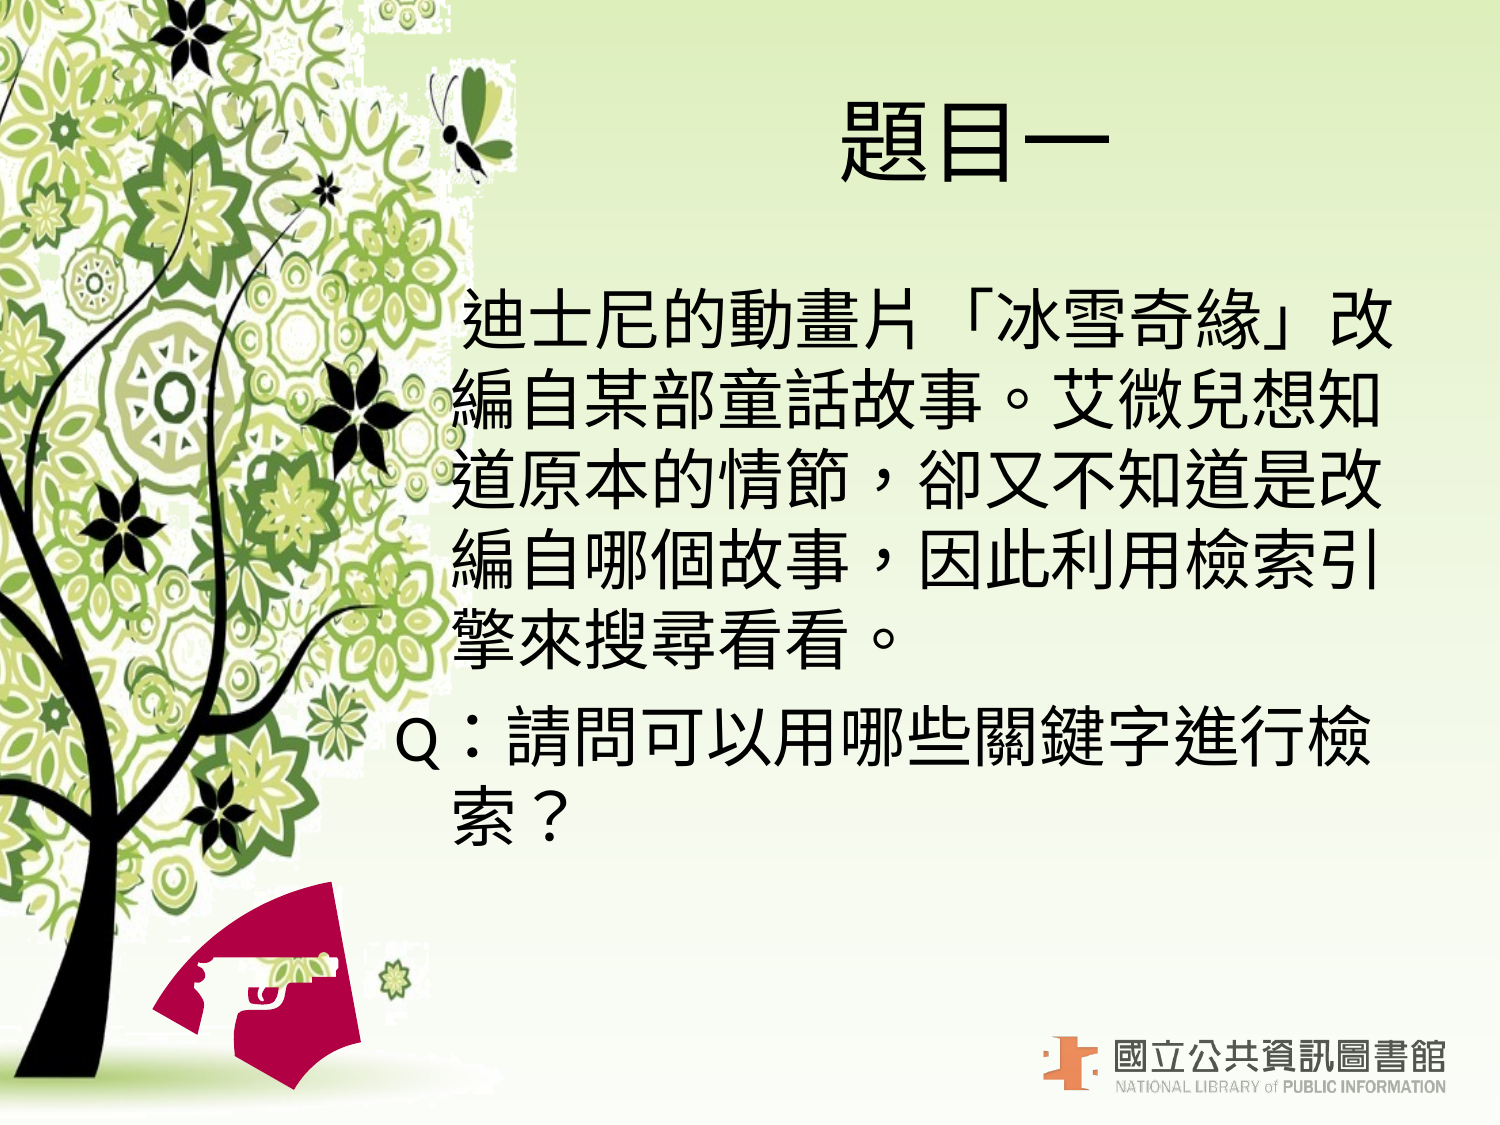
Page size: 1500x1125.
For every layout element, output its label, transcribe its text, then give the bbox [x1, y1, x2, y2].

text_box [581, 0, 1500, 1125]
list 迪士尼的動畫片「冰雪奇緣」改編自某部童話故事。艾微兒想知道原本的情節，卻又不知道是改編自哪個故事，因此利用檢索引擎來搜尋看看。 Q：請問可以用哪些關鍵字進行檢索？ [386, 262, 1426, 1005]
picture [0, 0, 581, 1125]
title 題目一 [527, 45, 1426, 233]
